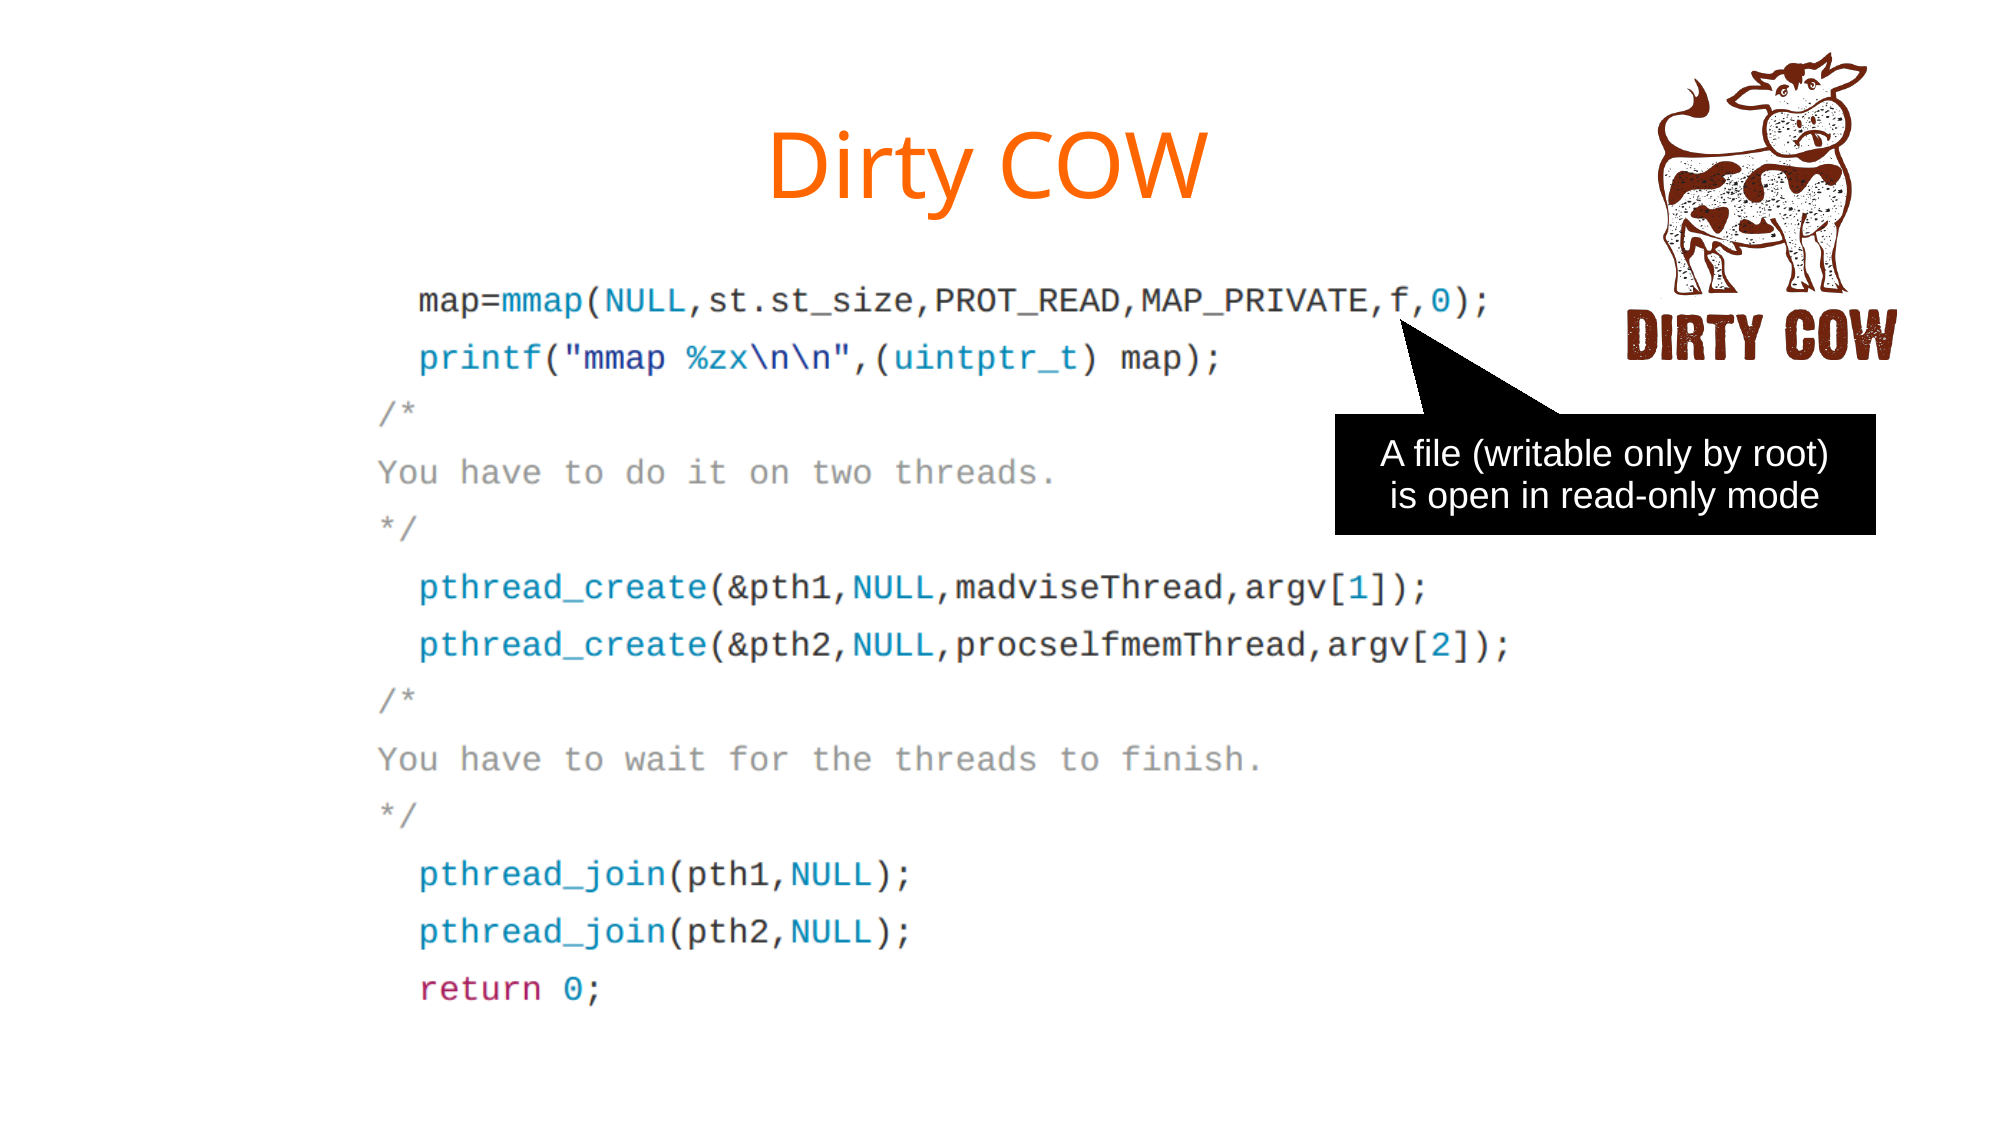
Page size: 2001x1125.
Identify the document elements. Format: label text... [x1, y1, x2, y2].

title Dirty COW [137, 59, 1600, 278]
text_box A file (writable only by root) is open in read-only mode [1335, 319, 1876, 535]
picture [1600, 21, 1924, 391]
picture [340, 270, 1556, 1023]
